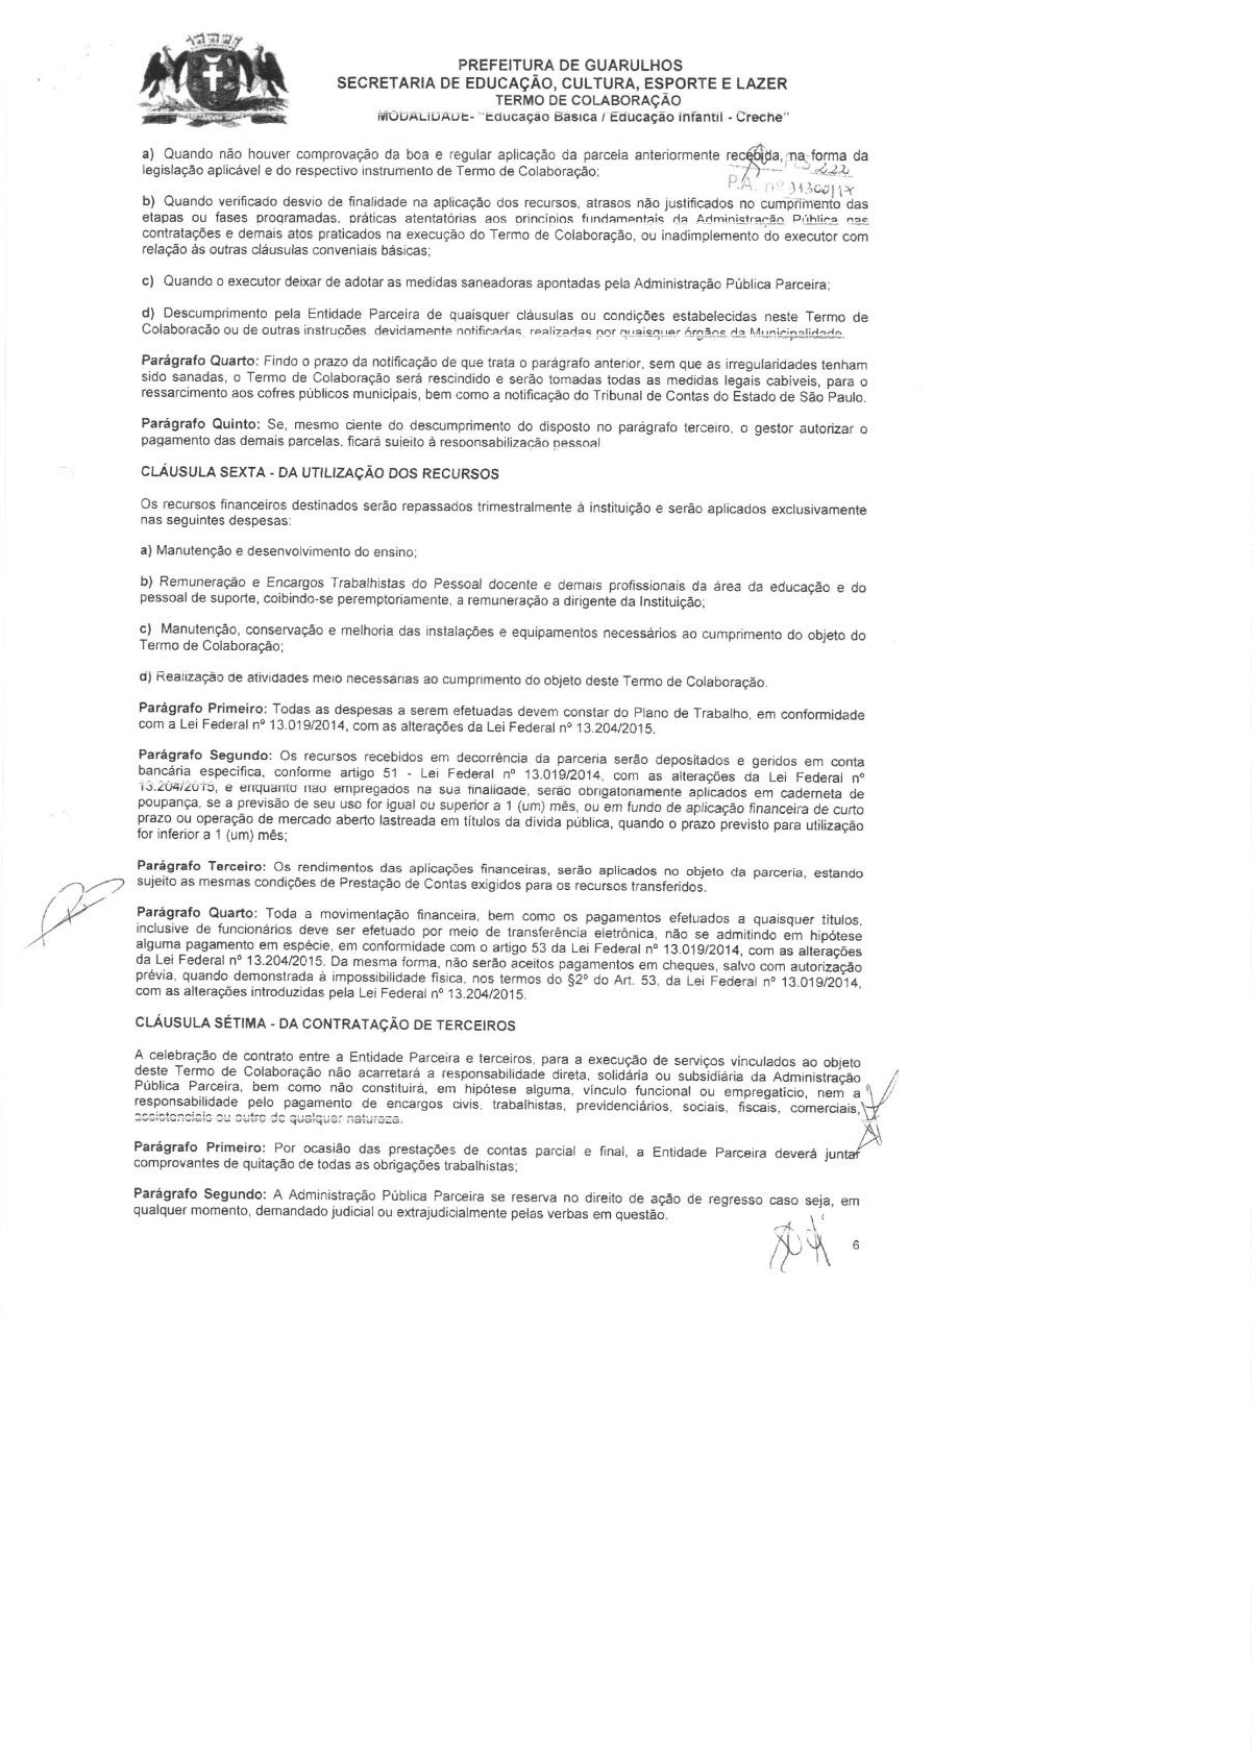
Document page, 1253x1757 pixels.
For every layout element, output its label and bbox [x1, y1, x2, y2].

text_box [0, 0, 1252, 1755]
